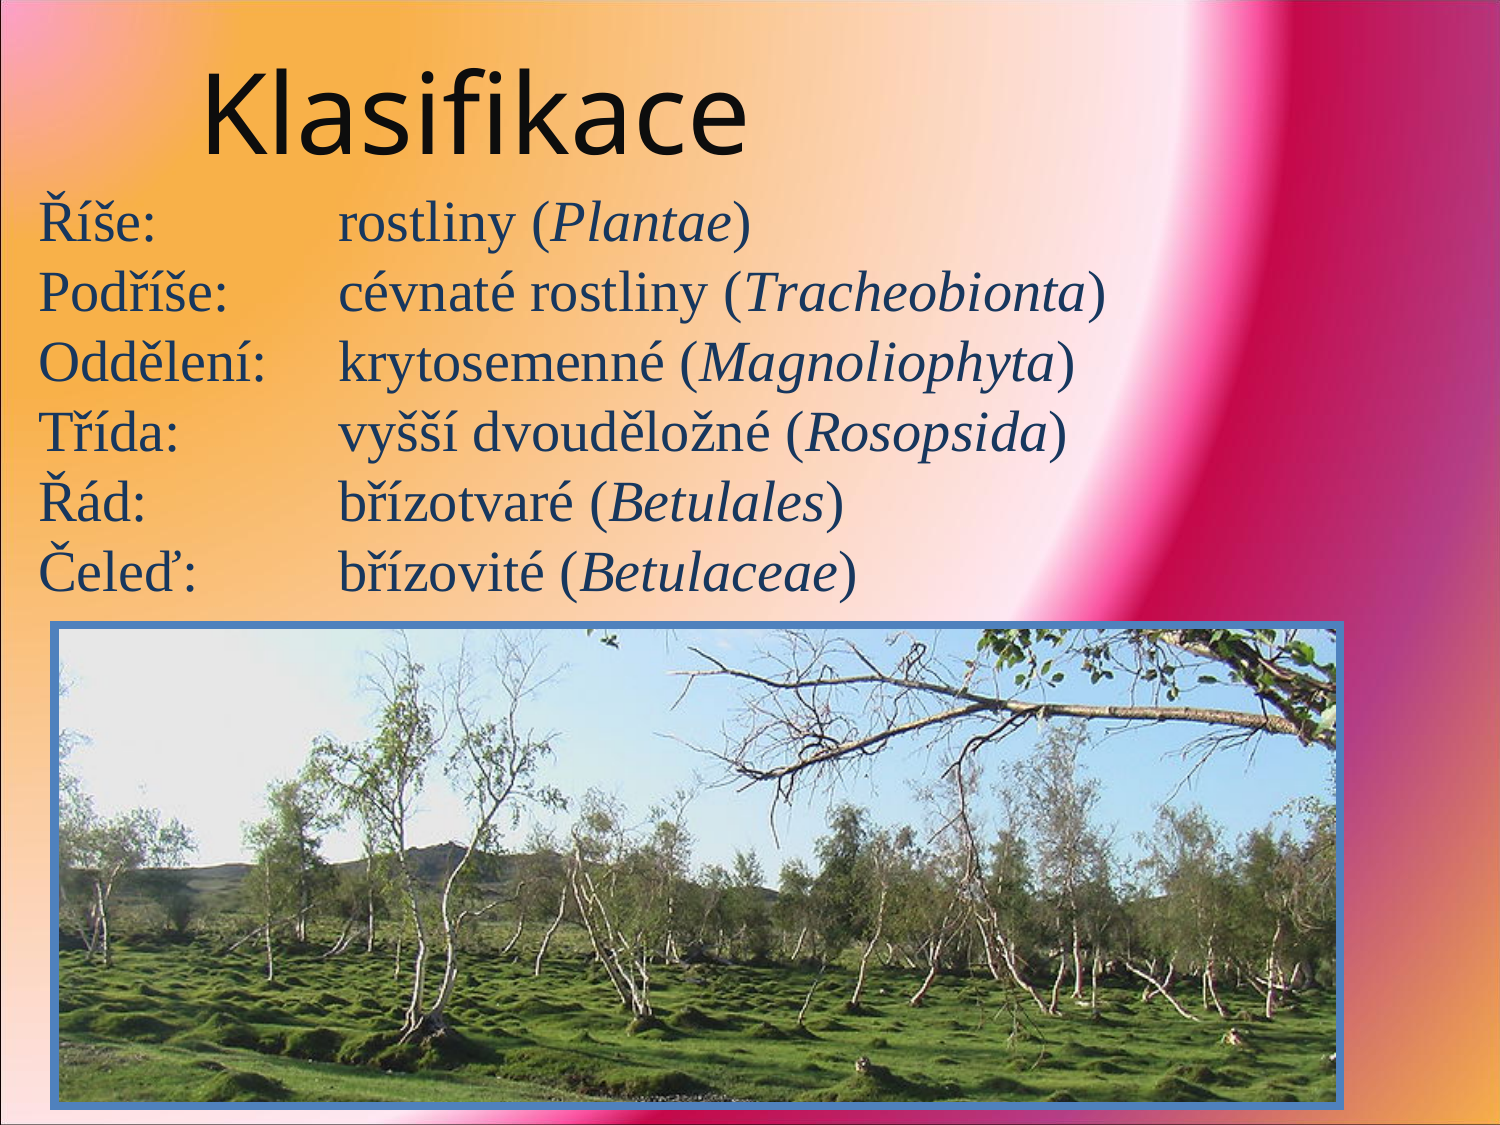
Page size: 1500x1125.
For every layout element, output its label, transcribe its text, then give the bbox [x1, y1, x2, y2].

title Klasifikace [140, 11, 809, 175]
text_box Říše: rostliny (Plantae) Podříše: cévnaté rostliny (Tracheobionta) Oddělení: krytosemenné (Magnoliophyta) Třída: vyšší dvouděložné (Rosopsida) Řád: břízotvaré (Betulales) Čeleď: břízovité (Betulaceae) [23, 175, 1137, 611]
picture [0, 0, 1500, 1125]
